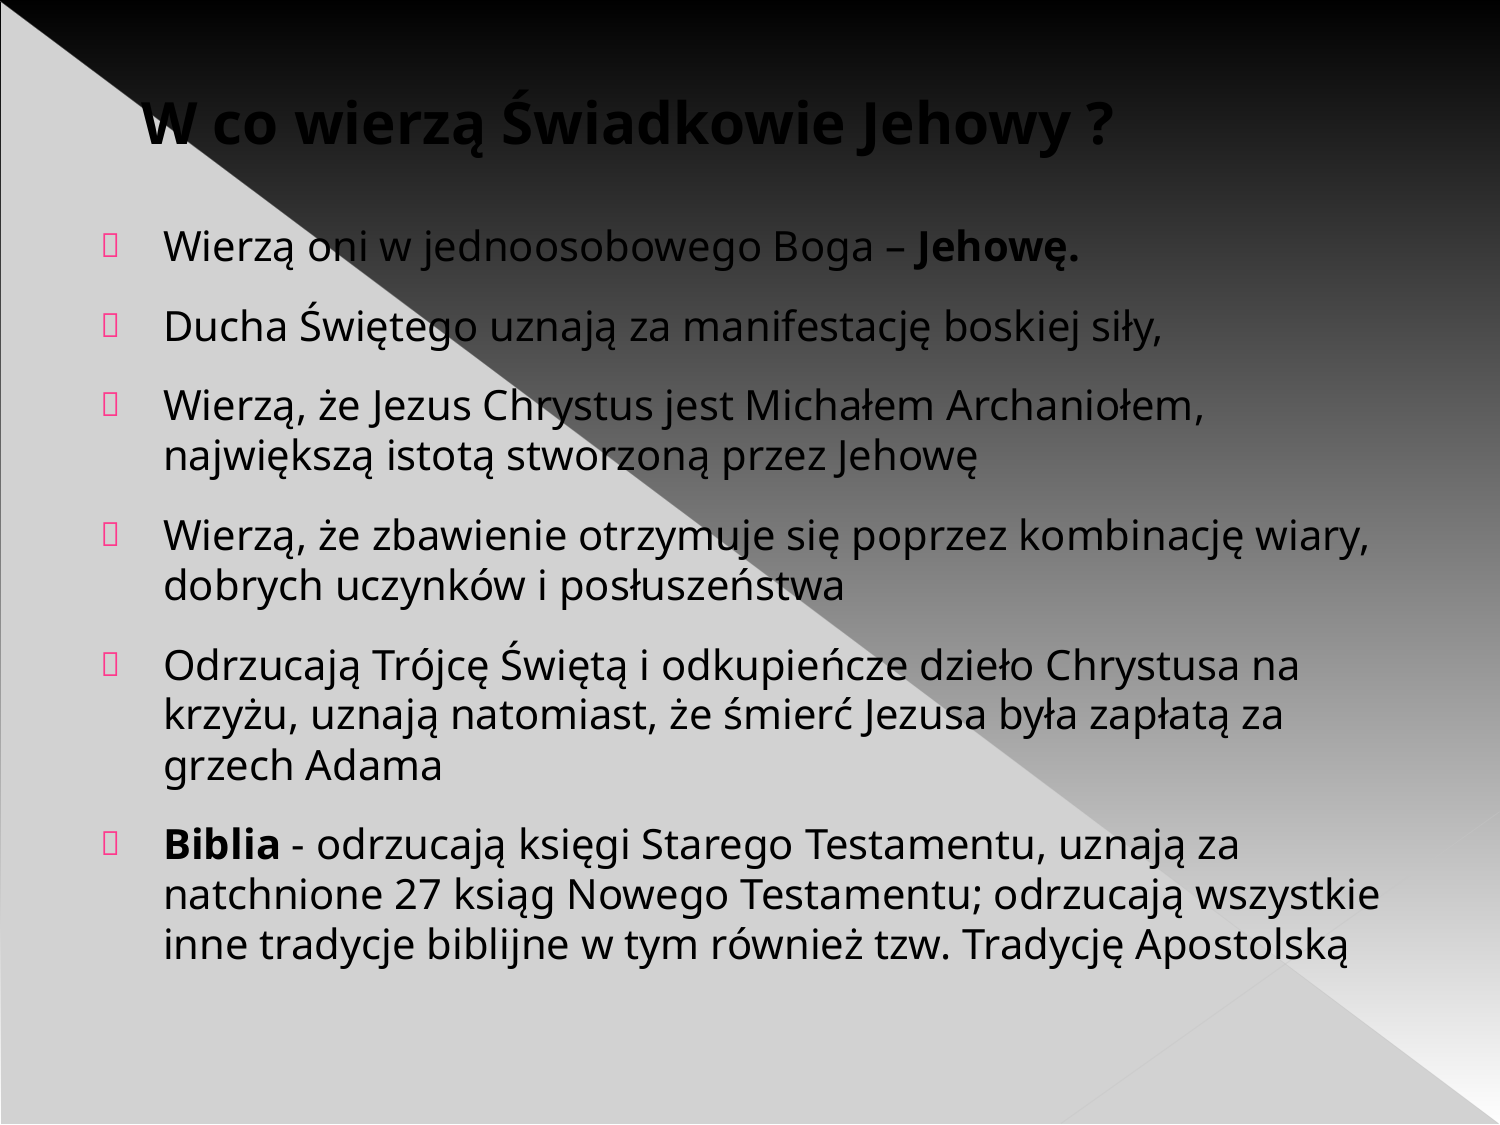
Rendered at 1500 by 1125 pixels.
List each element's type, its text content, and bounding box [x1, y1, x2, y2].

list Wierzą oni w jednoosobowego Boga – Jehowę. Ducha Świętego uznają za manifestację boskiej siły, Wierzą, że Jezus Chrystus jest Michałem Archaniołem, największą istotą stworzoną przez Jehowę Wierzą, że zbawienie otrzymuje się poprzez kombinację wiary, dobrych uczynków i posłuszeństwa Odrzucają Trójcę Świętą i odkupieńcze dzieło Chrystusa na krzyżu, uznają natomiast, że śmierć Jezusa była zapłatą za grzech Adama Biblia - odrzucają księgi Starego Testamentu, uznają za natchnione 27 ksiąg Nowego Testamentu; odrzucają wszystkie inne tradycje biblijne w tym również tzw. Tradycję Apostolską [75, 212, 1425, 1059]
title W co wierzą Świadkowie Jehowy ? [47, 79, 1398, 178]
